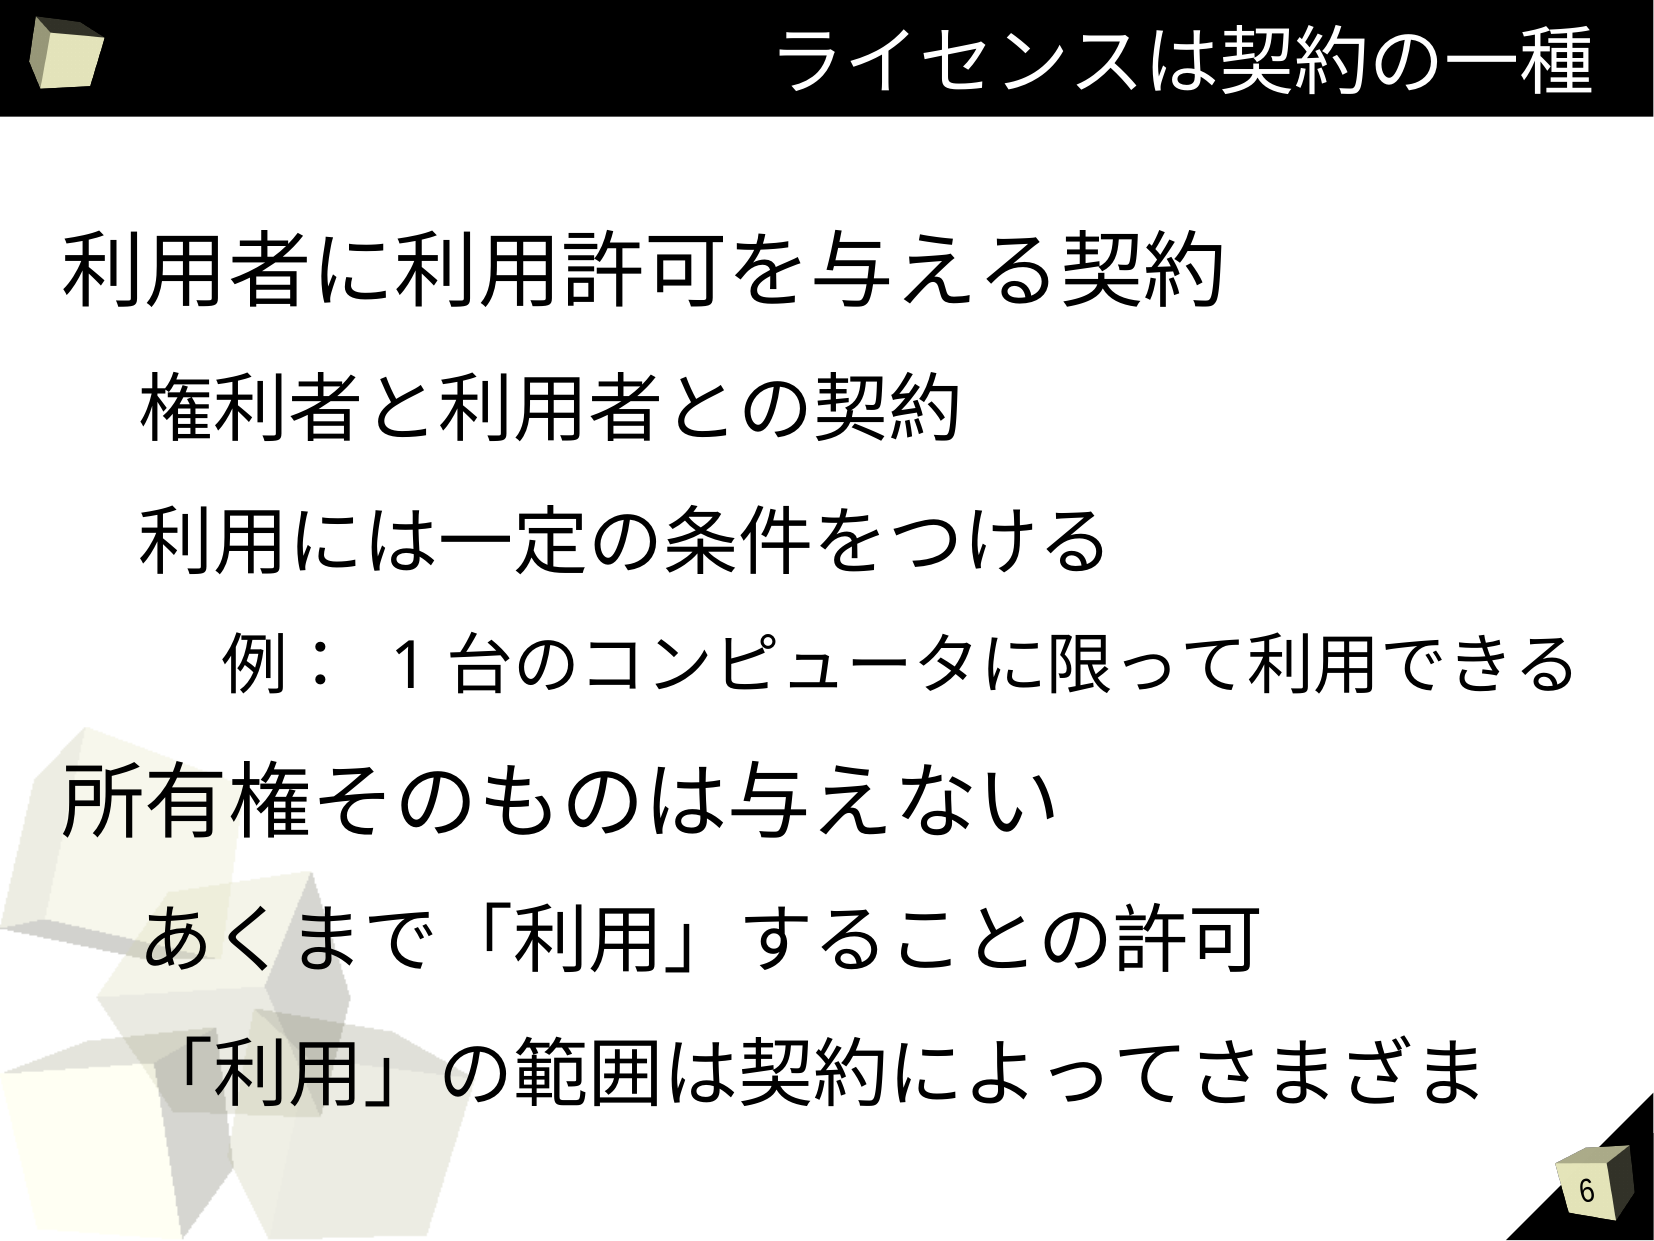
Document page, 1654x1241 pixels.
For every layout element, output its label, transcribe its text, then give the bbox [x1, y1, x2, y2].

title ライセンスは契約の一種 [118, 0, 1595, 119]
picture [0, 726, 477, 1241]
list 利用者に利用許可を与える契約 権利者と利用者との契約 利用には一定の条件をつける 例： 1台のコンピュータに限って利用できる 所有権そのものは与えない あくまで「利用」することの許可 「利用」の範囲は契約によってさまざま [44, 177, 1611, 1214]
